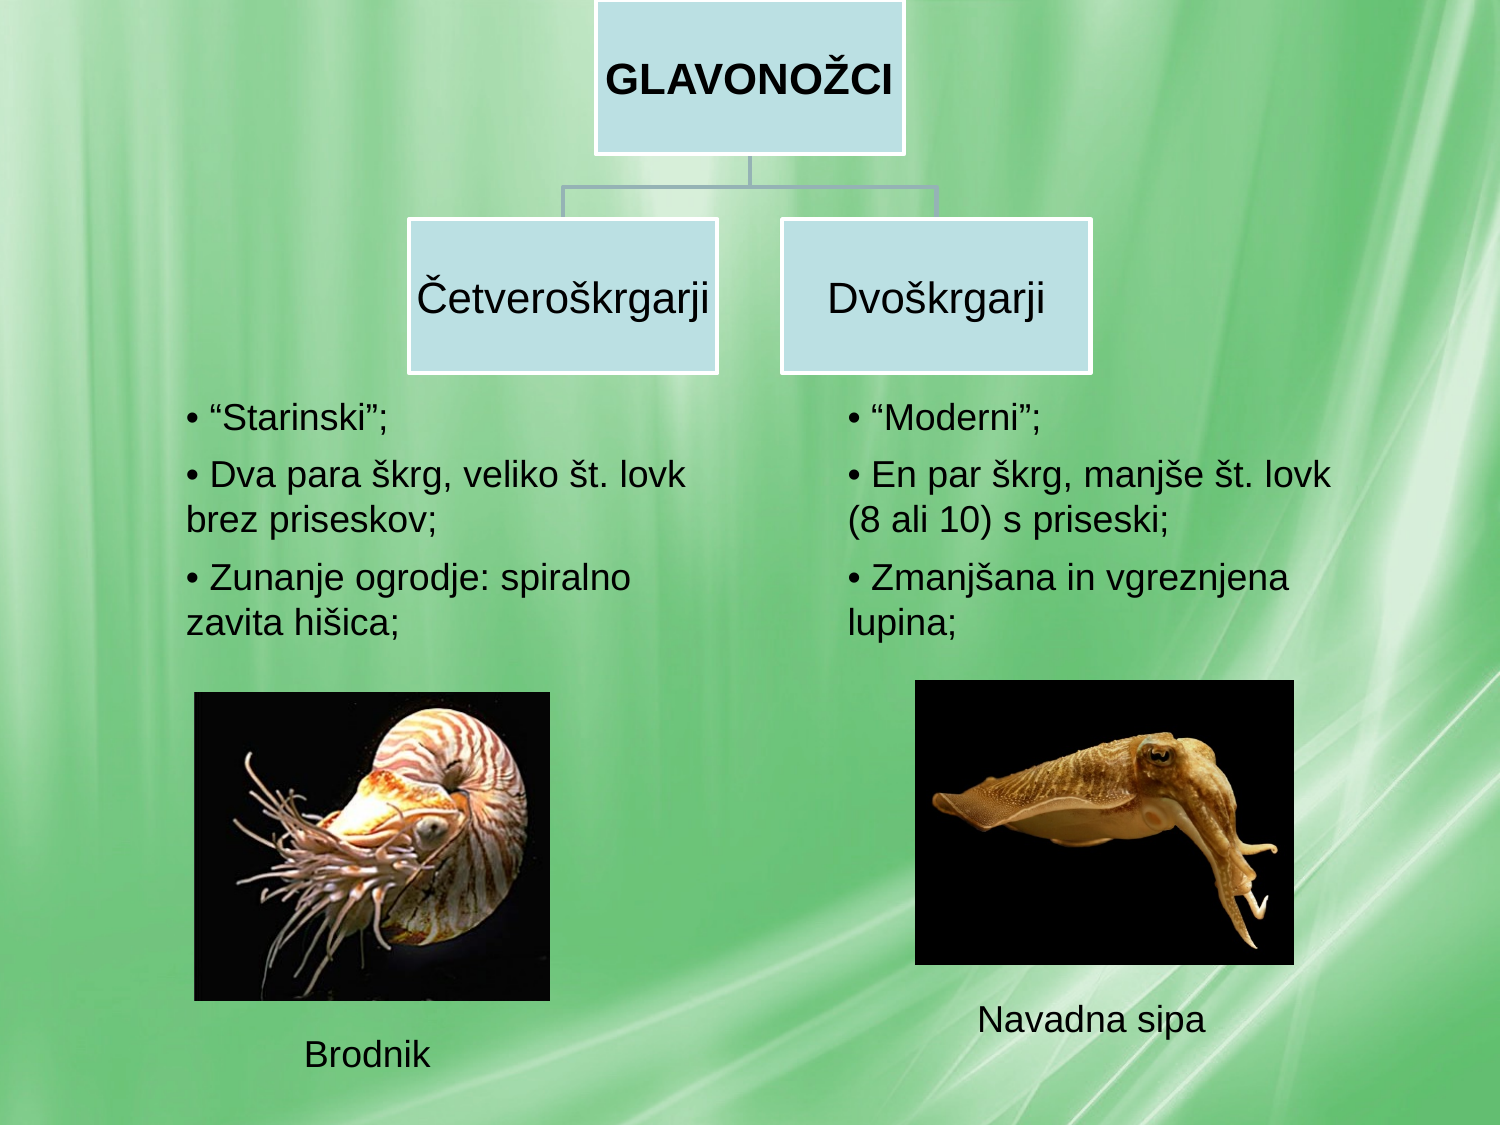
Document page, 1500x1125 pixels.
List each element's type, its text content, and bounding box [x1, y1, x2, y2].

text_box • “Starinski”; • Dva para škrg, veliko št. lovk brez priseskov; • Zunanje ogrodje: spiralno zavita hišica; [171, 385, 715, 708]
text_box • “Moderni”; • En par škrg, manjše št. lovk (8 ali 10) s priseski; • Zmanjšana in vgreznjena lupina; [832, 385, 1353, 708]
text_box Dvoškrgarji [782, 219, 1091, 374]
text_box Navadna sipa [962, 987, 1294, 1048]
text_box GLAVONOŽCI [595, 0, 904, 155]
text_box Četveroškrgarji [409, 219, 718, 374]
picture [0, 0, 1500, 1125]
text_box Brodnik [289, 1023, 490, 1083]
